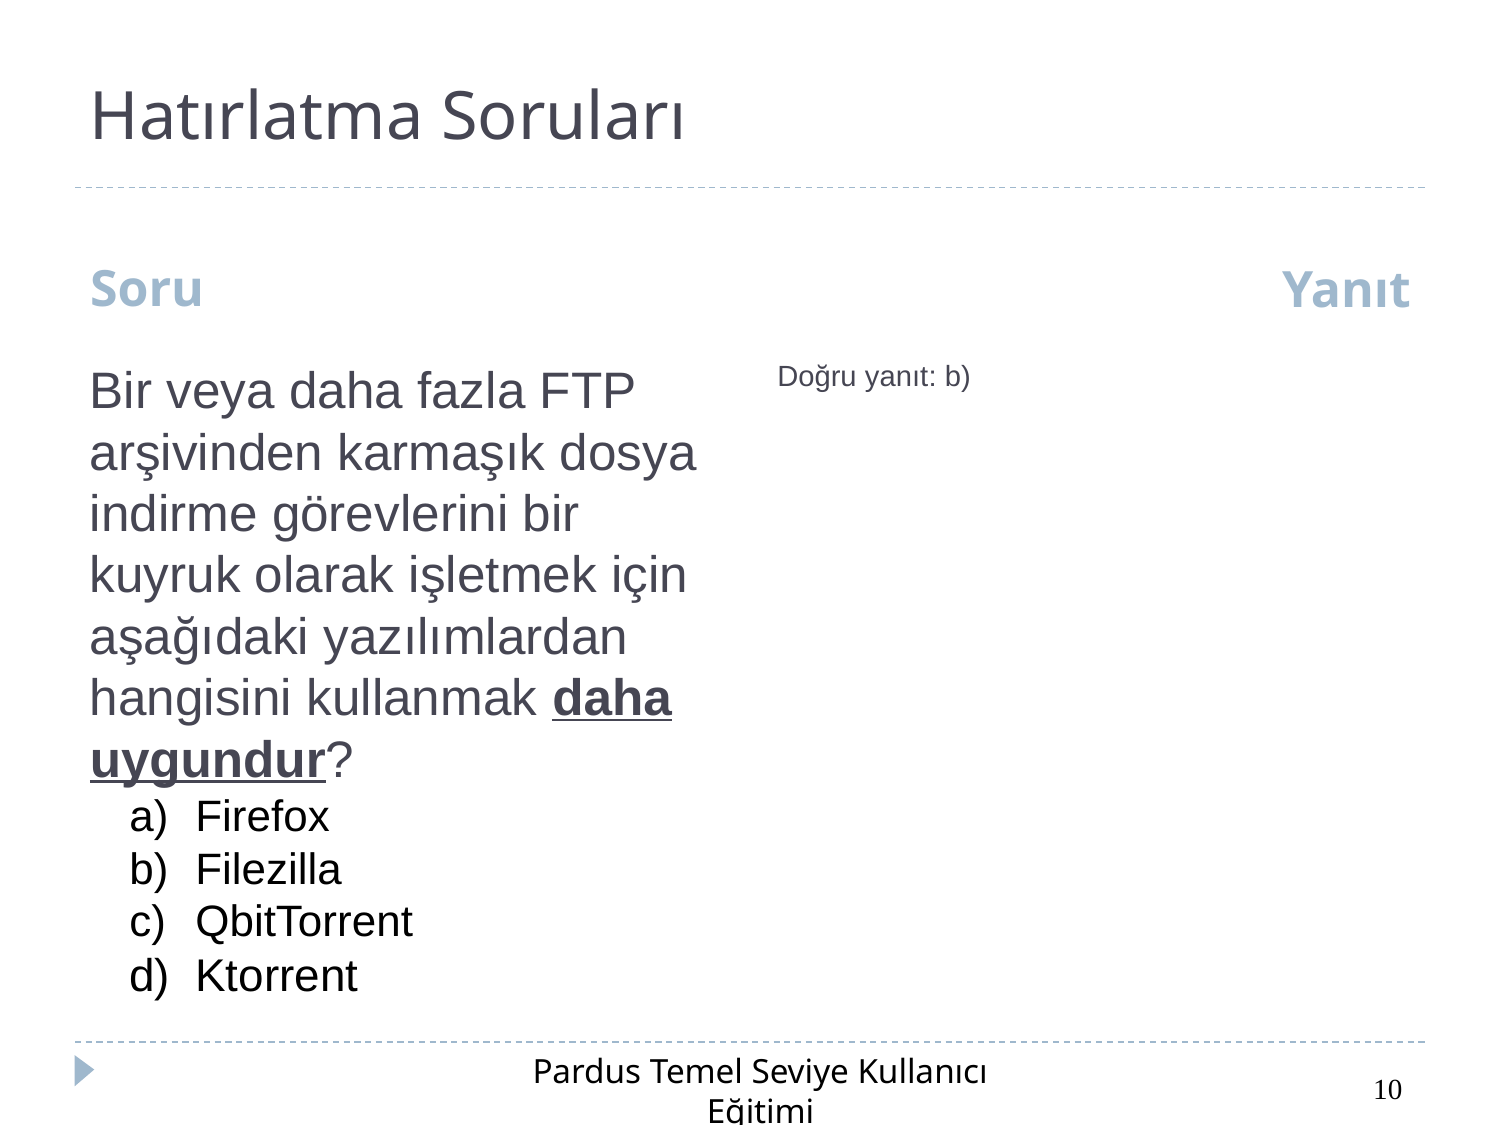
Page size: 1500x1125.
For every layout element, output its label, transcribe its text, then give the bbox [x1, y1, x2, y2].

list Doğru yanıt: b) [762, 350, 1425, 1013]
title Hatırlatma Soruları [75, 37, 1425, 188]
list Yanıt [762, 212, 1426, 325]
list Bir veya daha fazla FTP arşivinden karmaşık dosya indirme görevlerini bir kuyruk olarak işletmek için aşağıdaki yazılımlardan hangisini kullanmak daha uygundur? Firefox Filezilla QbitTorrent Ktorrent [75, 350, 738, 1013]
list Soru [75, 210, 738, 324]
